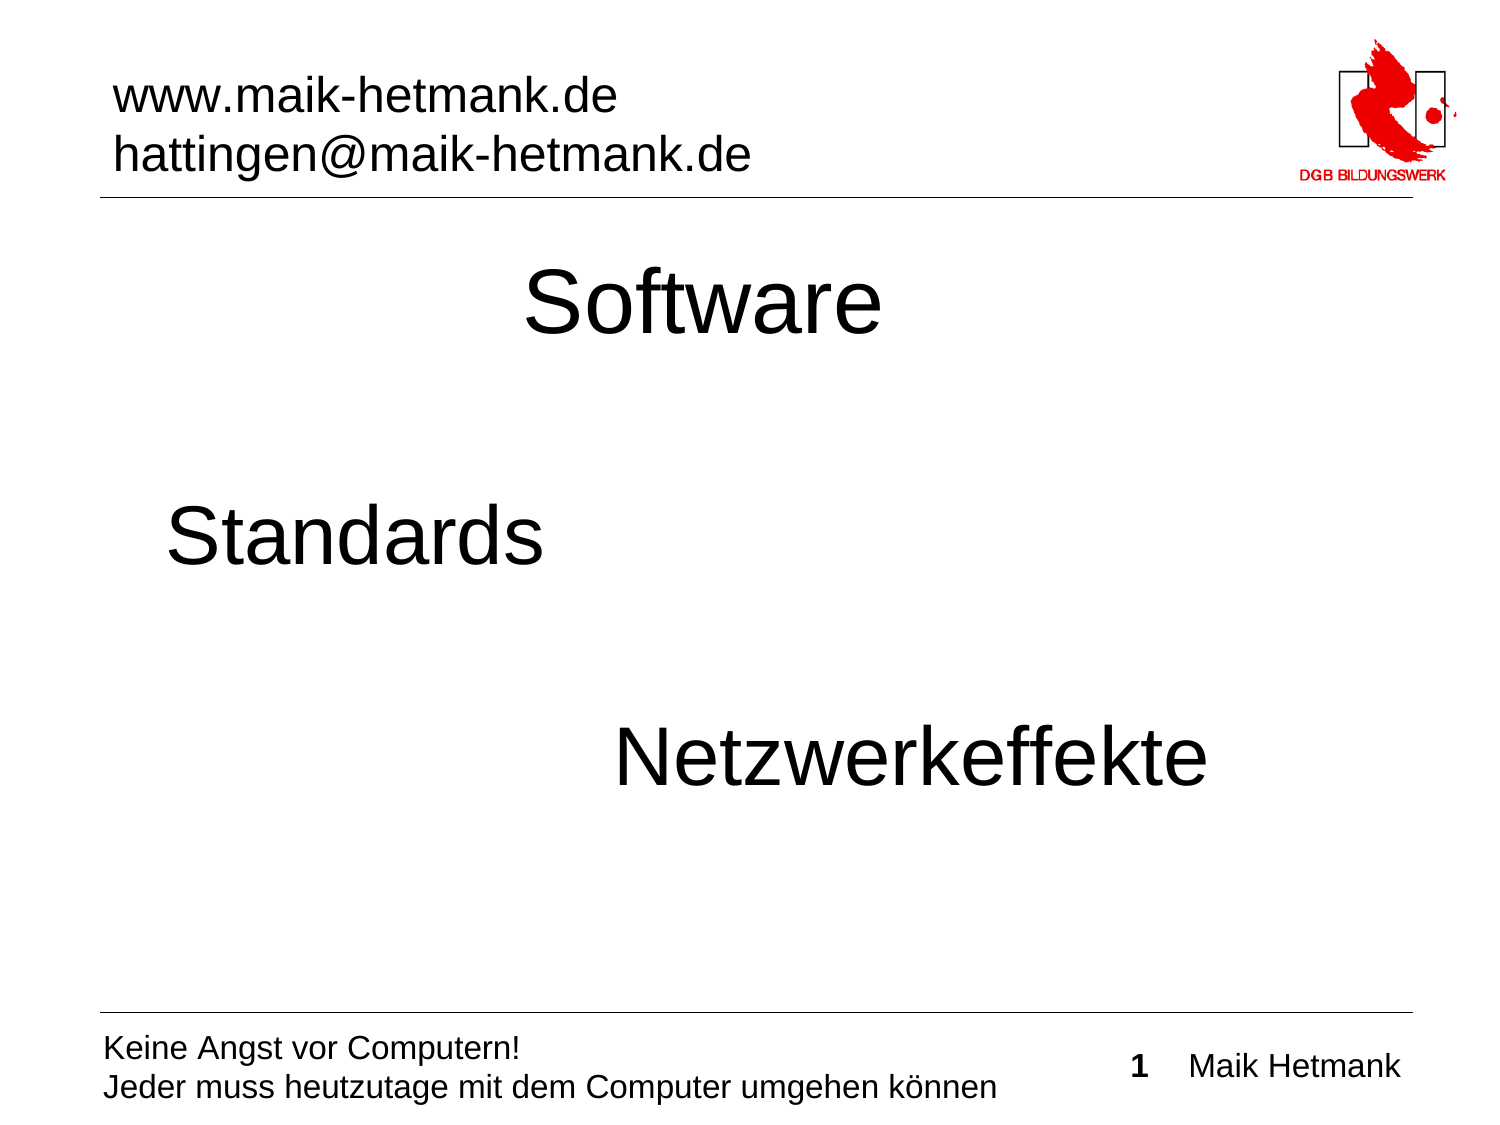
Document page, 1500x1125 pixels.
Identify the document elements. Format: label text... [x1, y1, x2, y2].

text_box Standards [165, 482, 699, 577]
text_box www.maik-hetmank.de hattingen@maik-hetmank.de [112, 64, 754, 180]
picture [1299, 37, 1457, 181]
text_box Netzwerkeffekte [613, 703, 1293, 797]
list Software [508, 242, 1109, 361]
